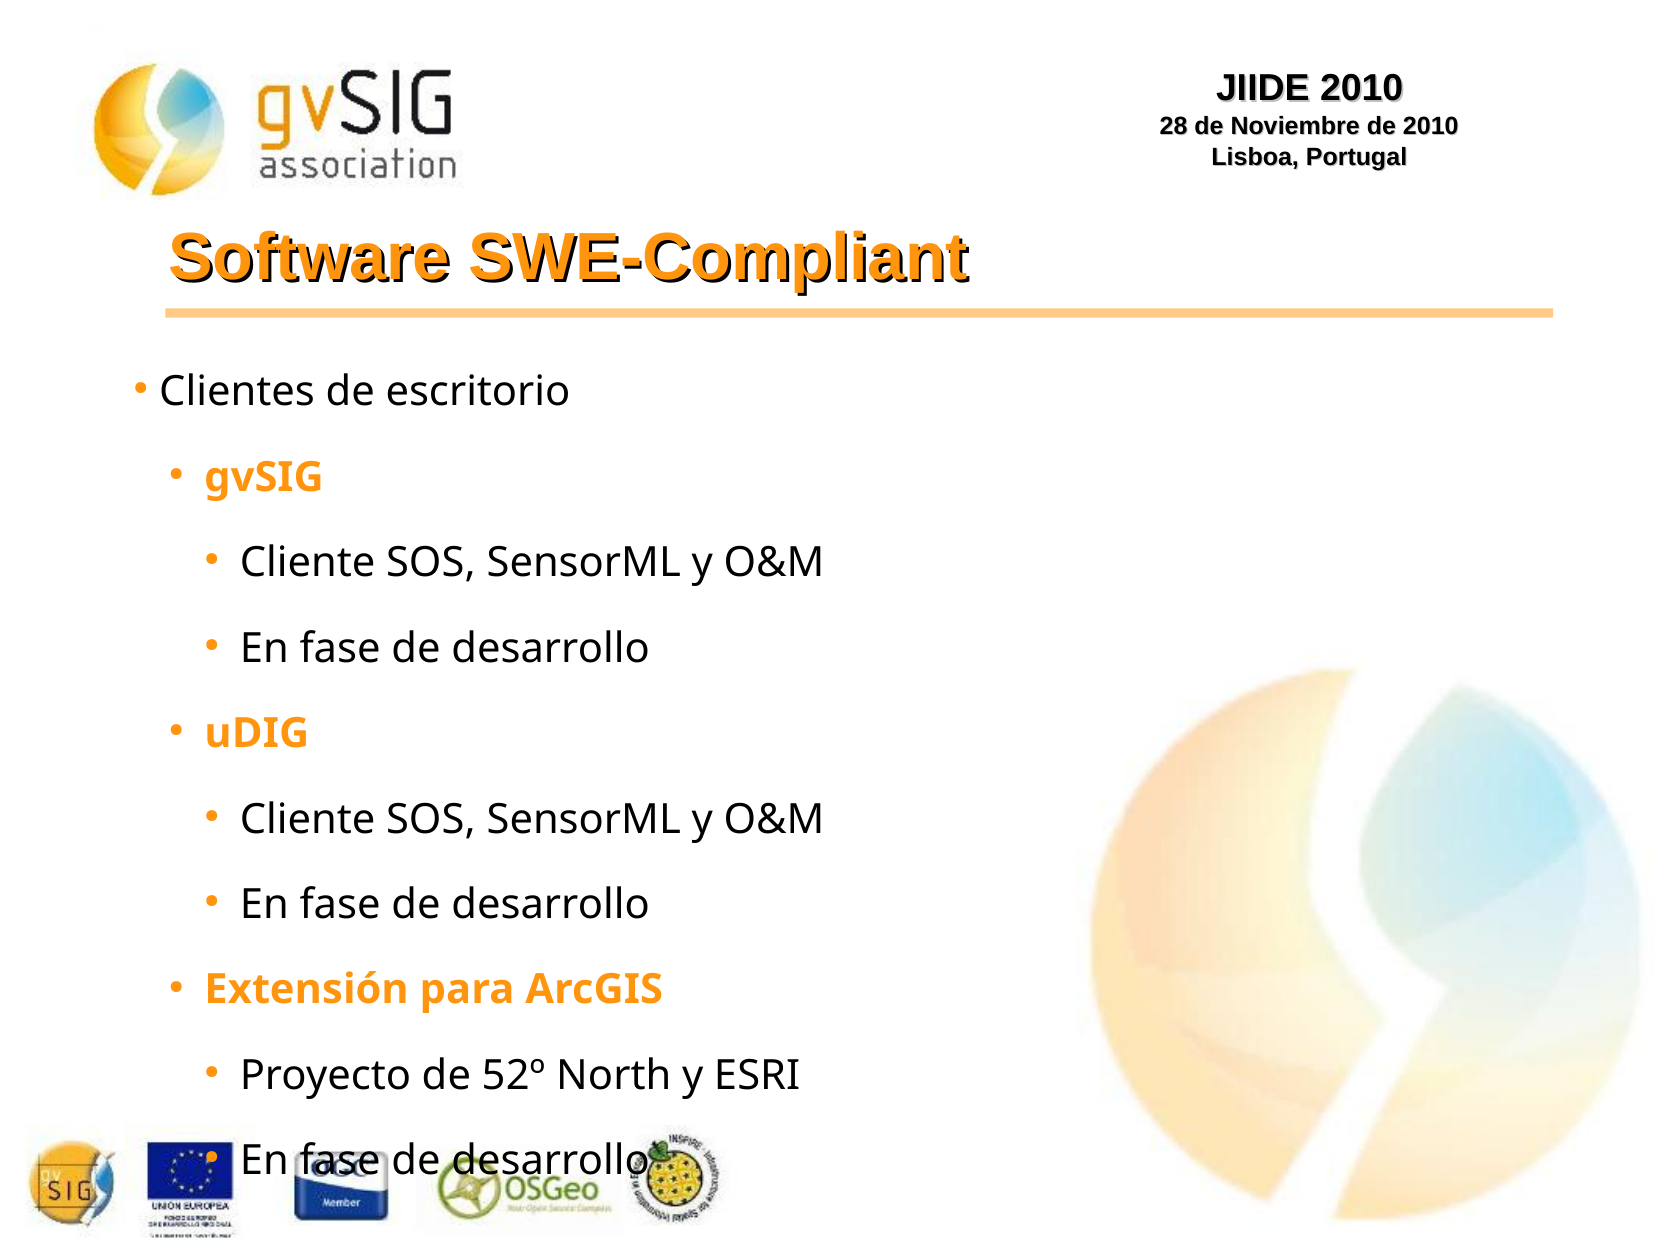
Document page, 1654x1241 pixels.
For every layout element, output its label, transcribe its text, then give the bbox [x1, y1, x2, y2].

picture [1, 0, 1654, 1241]
text_box Clientes de escritorio gvSIG Cliente SOS, SensorML y O&M En fase de desarrollo uDIG Cliente SOS, SensorML y O&M En fase de desarrollo Extensión para ArcGIS Proyecto de 52º North y ESRI En fase de desarrollo [118, 325, 1477, 1116]
text_box Software SWE-Compliant [153, 212, 985, 302]
